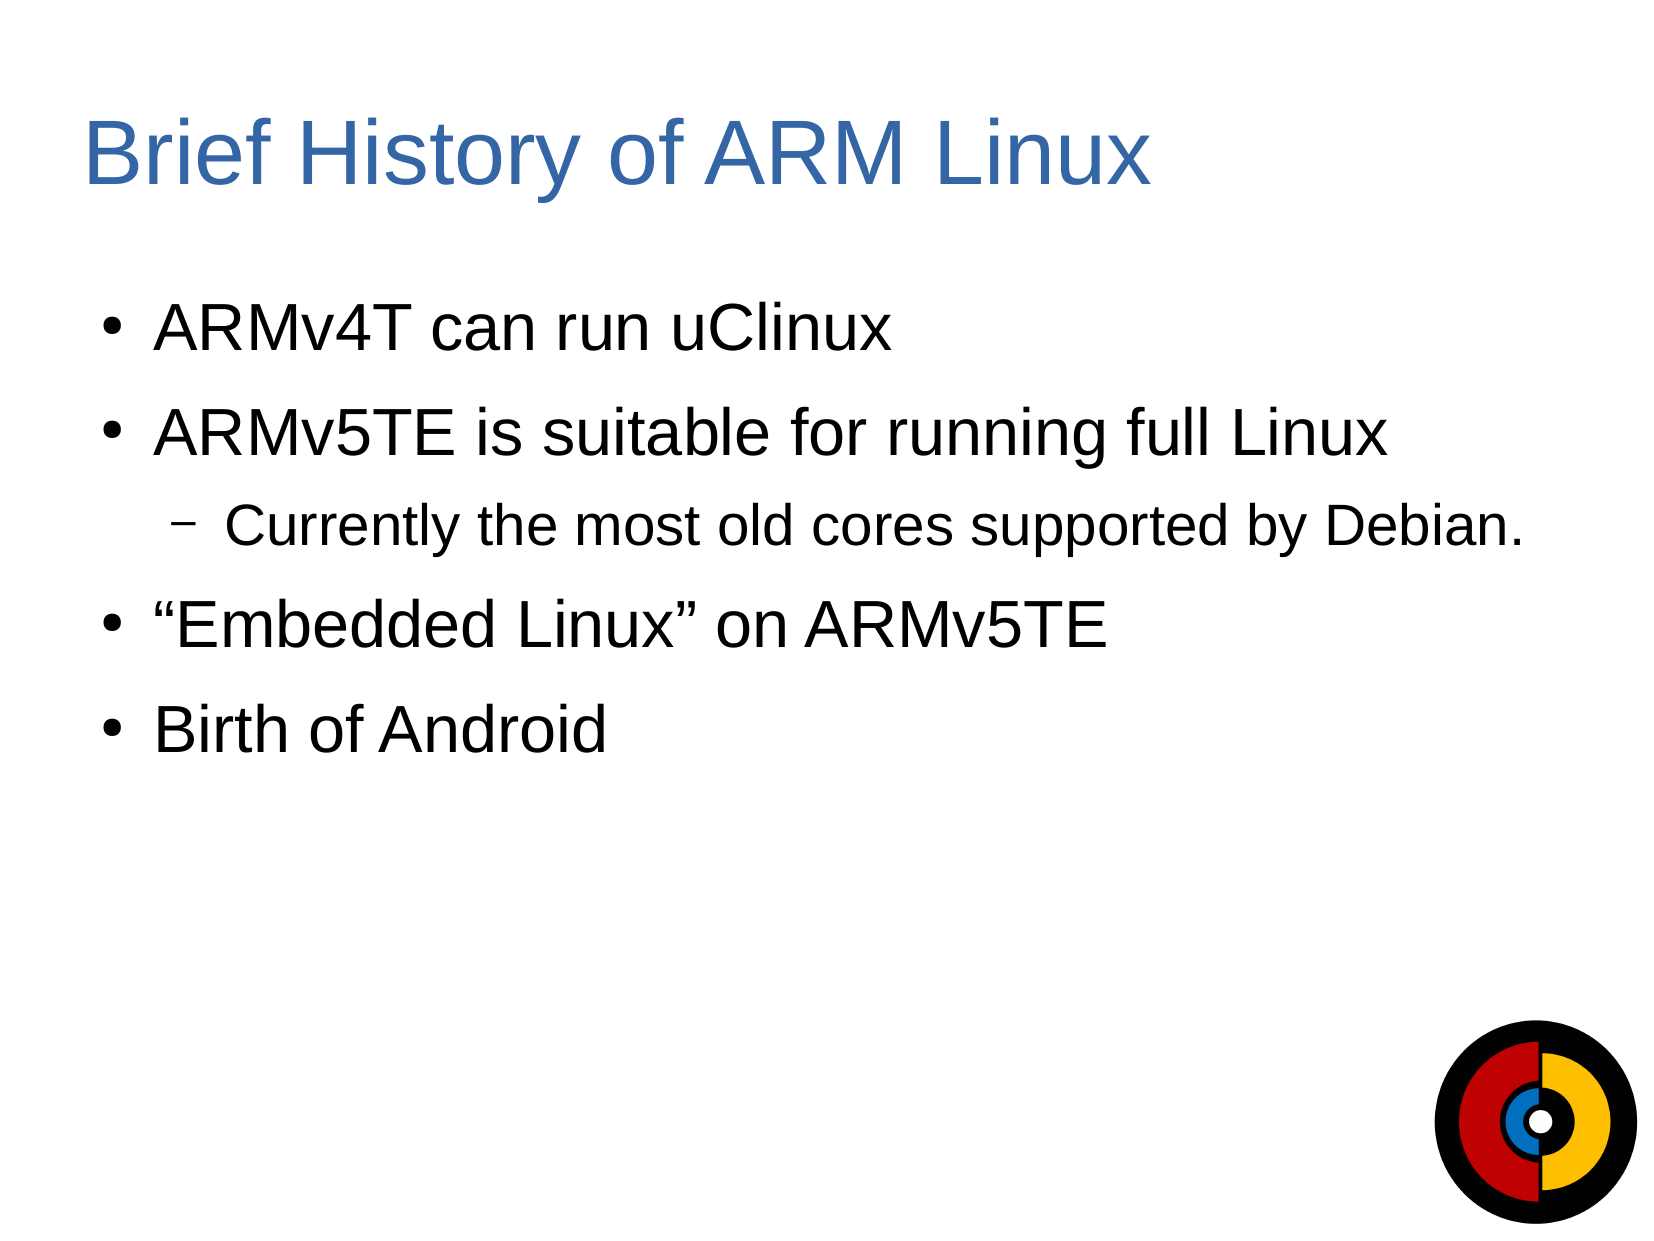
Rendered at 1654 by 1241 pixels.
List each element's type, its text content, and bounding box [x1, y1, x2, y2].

title Brief History of ARM Linux [82, 49, 1571, 257]
picture [1429, 1015, 1642, 1229]
list ARMv4T can run uClinux ARMv5TE is suitable for running full Linux Currently the most old cores supported by Debian. “Embedded Linux” on ARMv5TE Birth of Android [82, 290, 1571, 1010]
